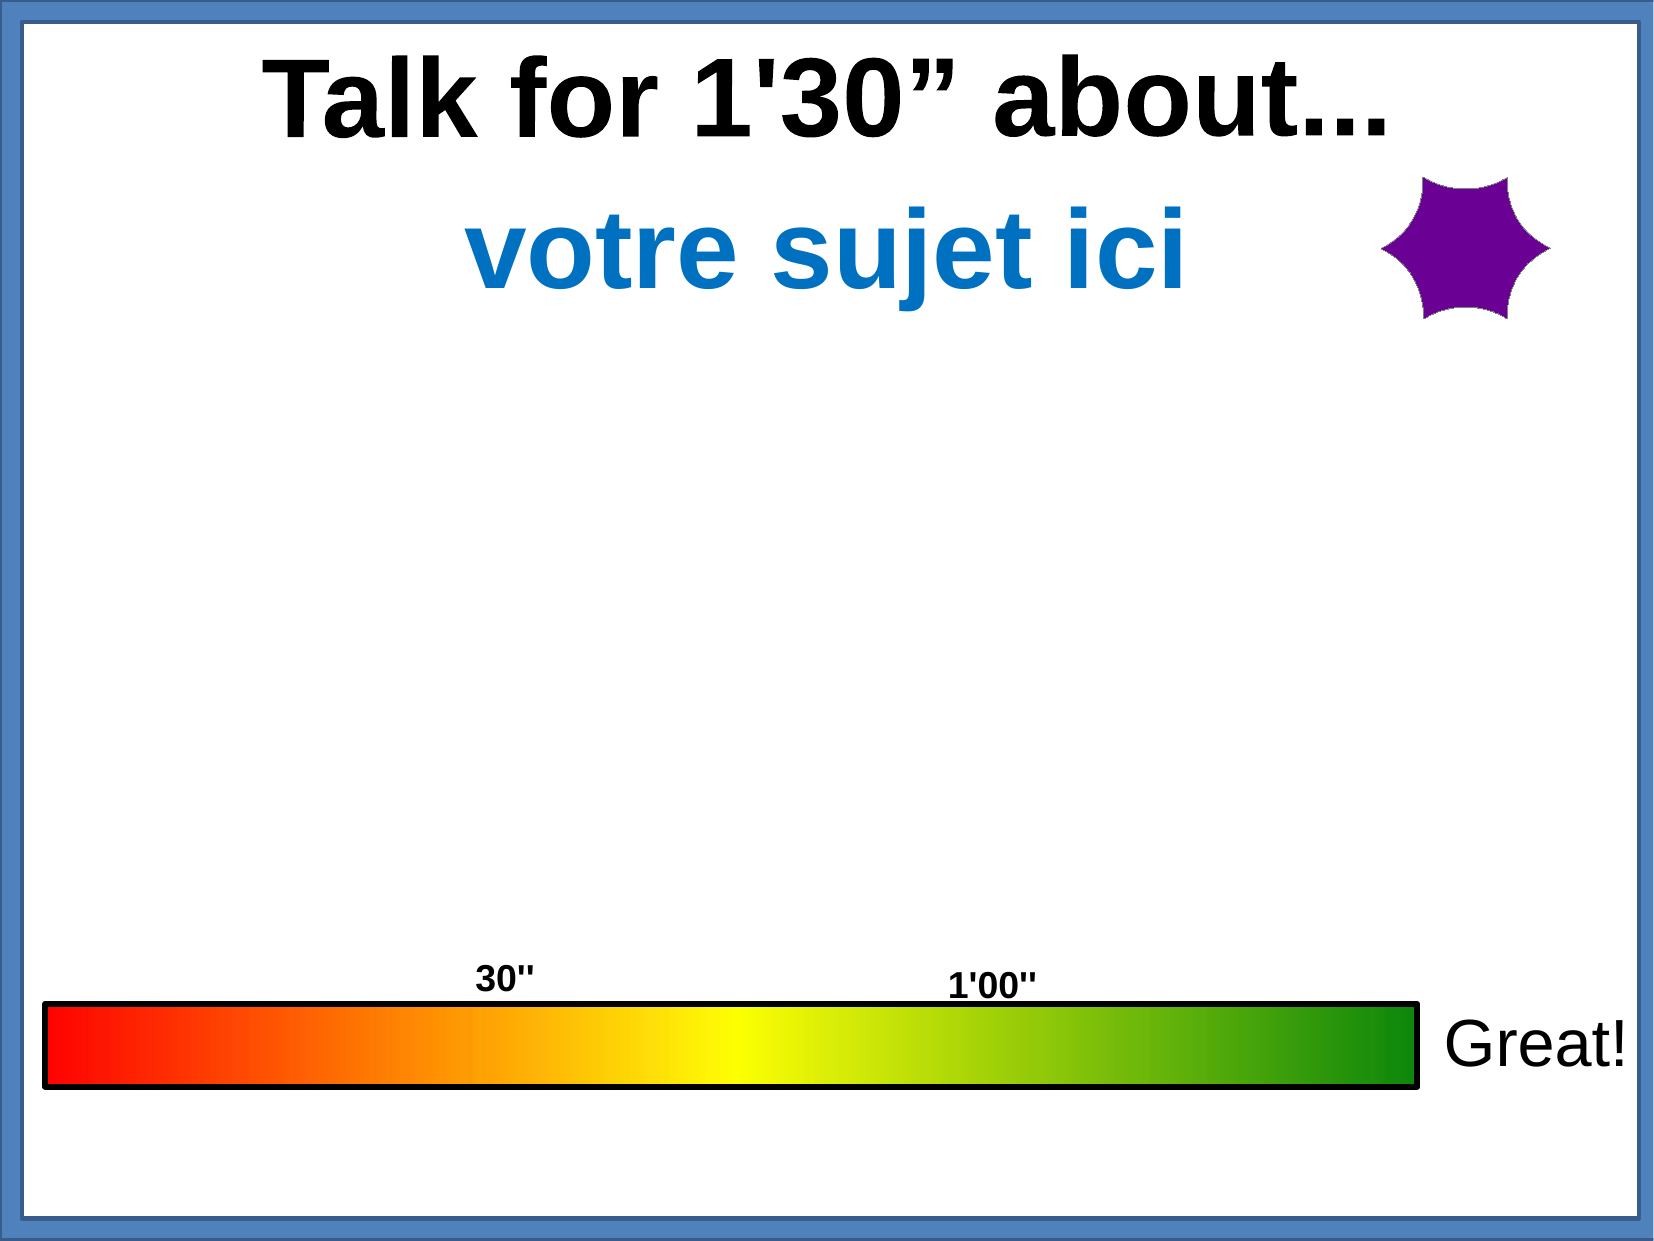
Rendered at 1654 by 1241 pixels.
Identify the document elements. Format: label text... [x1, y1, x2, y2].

text_box votre sujet ici [0, 168, 1654, 319]
text_box [0, 0, 1654, 168]
text_box [0, 319, 1654, 1241]
picture [48, 1007, 1414, 1084]
text_box 30'' [460, 949, 556, 1052]
text_box 1'00'' [933, 956, 1063, 1016]
text_box Talk for 1'30” about... [23, 14, 1630, 168]
text_box [1381, 177, 1551, 319]
text_box Great! [1428, 992, 1644, 1088]
text_box votre sujet ici [1426, 308, 1505, 319]
